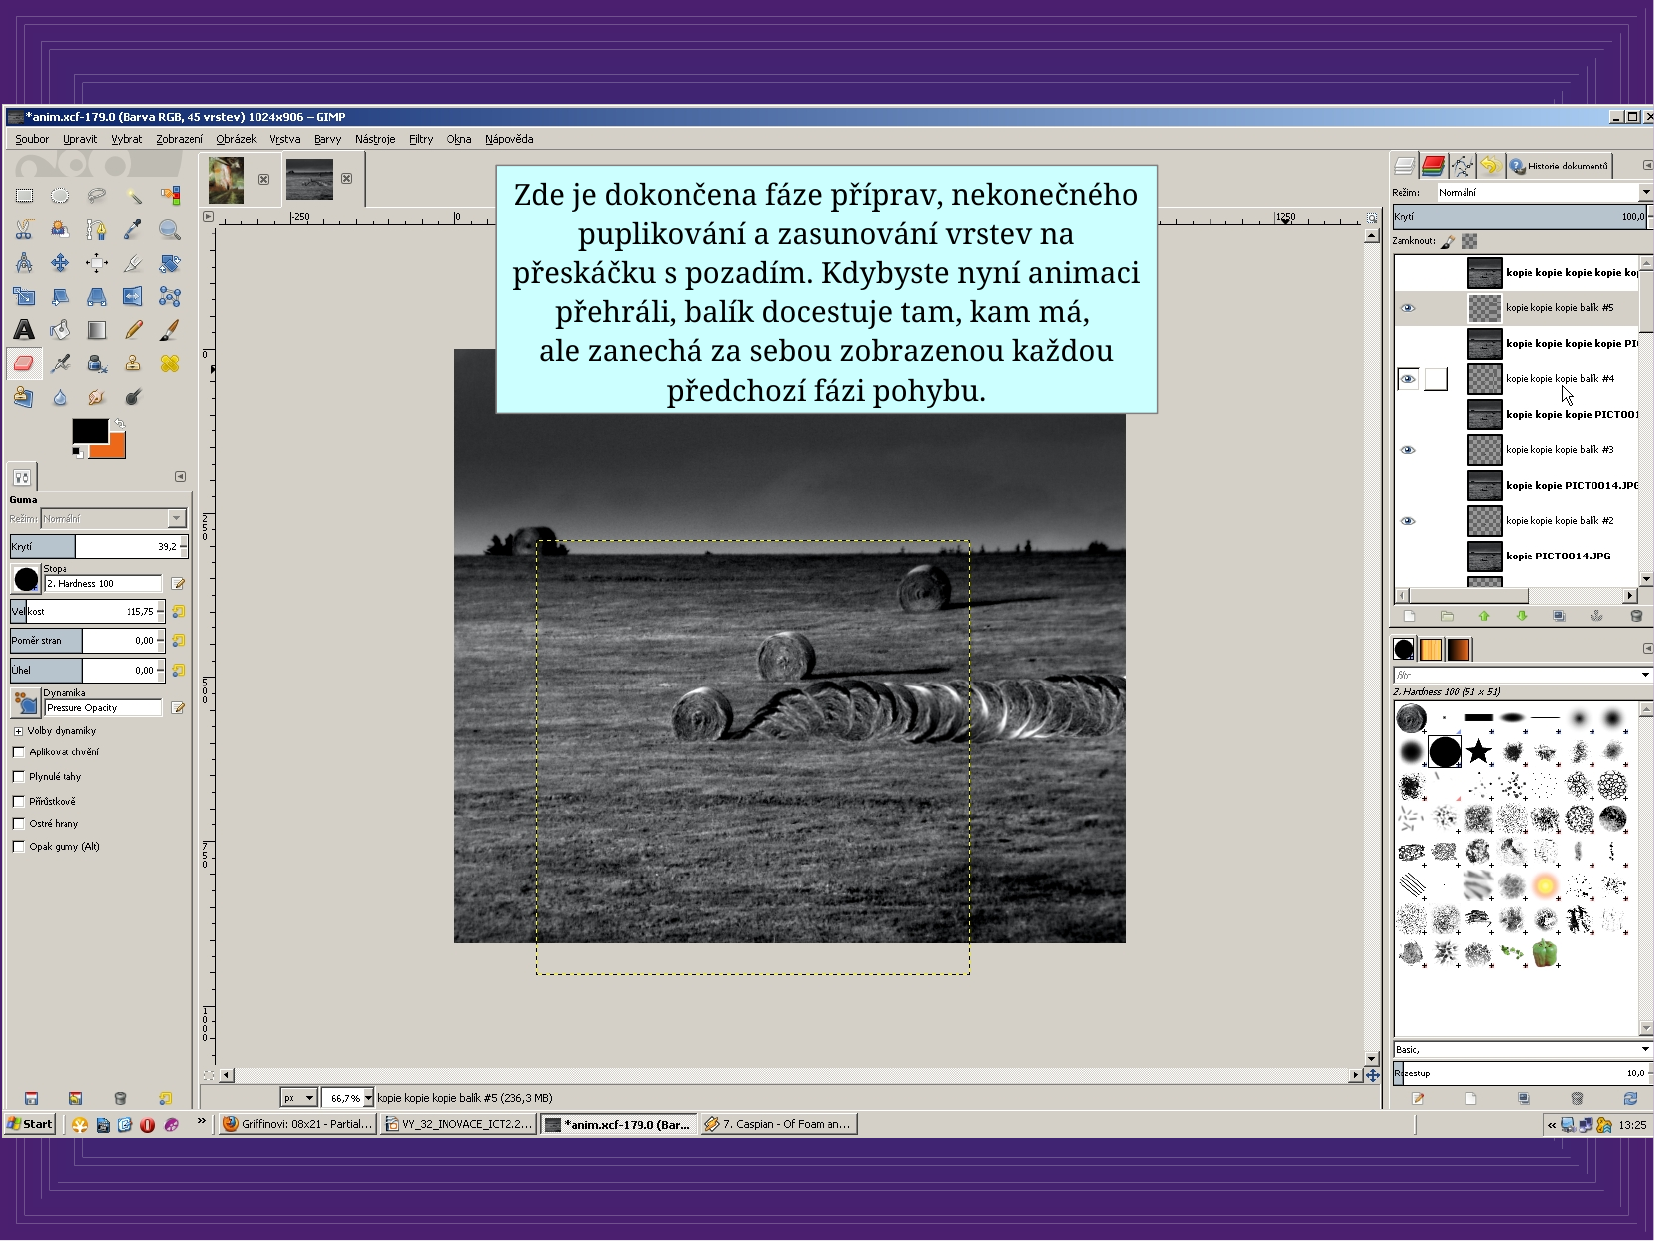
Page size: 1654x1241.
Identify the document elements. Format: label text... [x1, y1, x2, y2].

picture [2, 104, 1654, 1138]
text_box Zde je dokončena fáze příprav, nekonečného puplikování a zasunování vrstev na přeskáčku s pozadím. Kdybyste nyní animaci přehráli, balík docestuje tam, kam má, ale zanechá za sebou zobrazenou každou předchozí fázi pohybu. [496, 165, 1158, 414]
